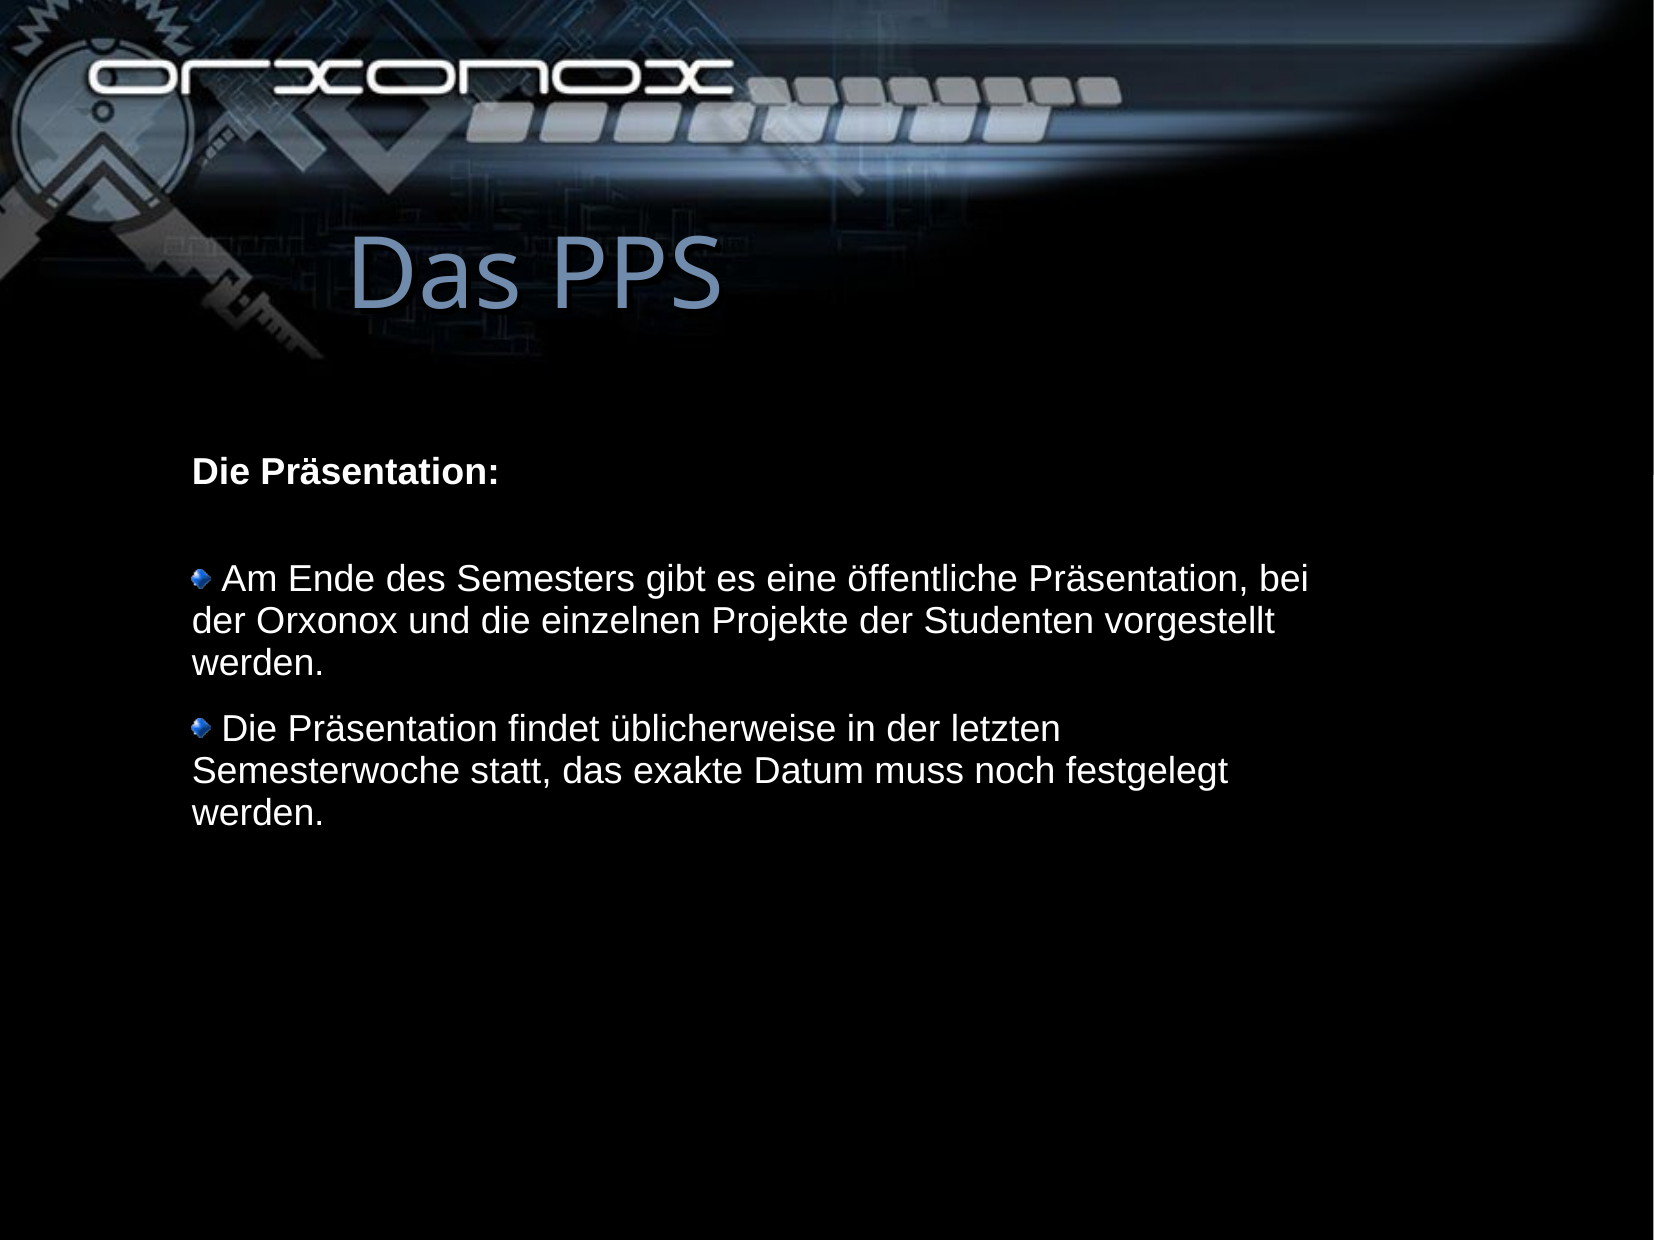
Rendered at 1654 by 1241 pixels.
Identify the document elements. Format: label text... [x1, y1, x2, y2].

picture [0, 0, 1654, 475]
text_box Die Präsentation: Am Ende des Semesters gibt es eine öffentliche Präsentation, bei der Orxonox und die einzelnen Projekte der Studenten vorgestellt werden. Die Präsentation findet üblicherweise in der letzten Semesterwoche statt, das exakte Datum muss noch festgelegt werden. [177, 442, 1329, 841]
text_box Das PPS [330, 194, 1306, 326]
